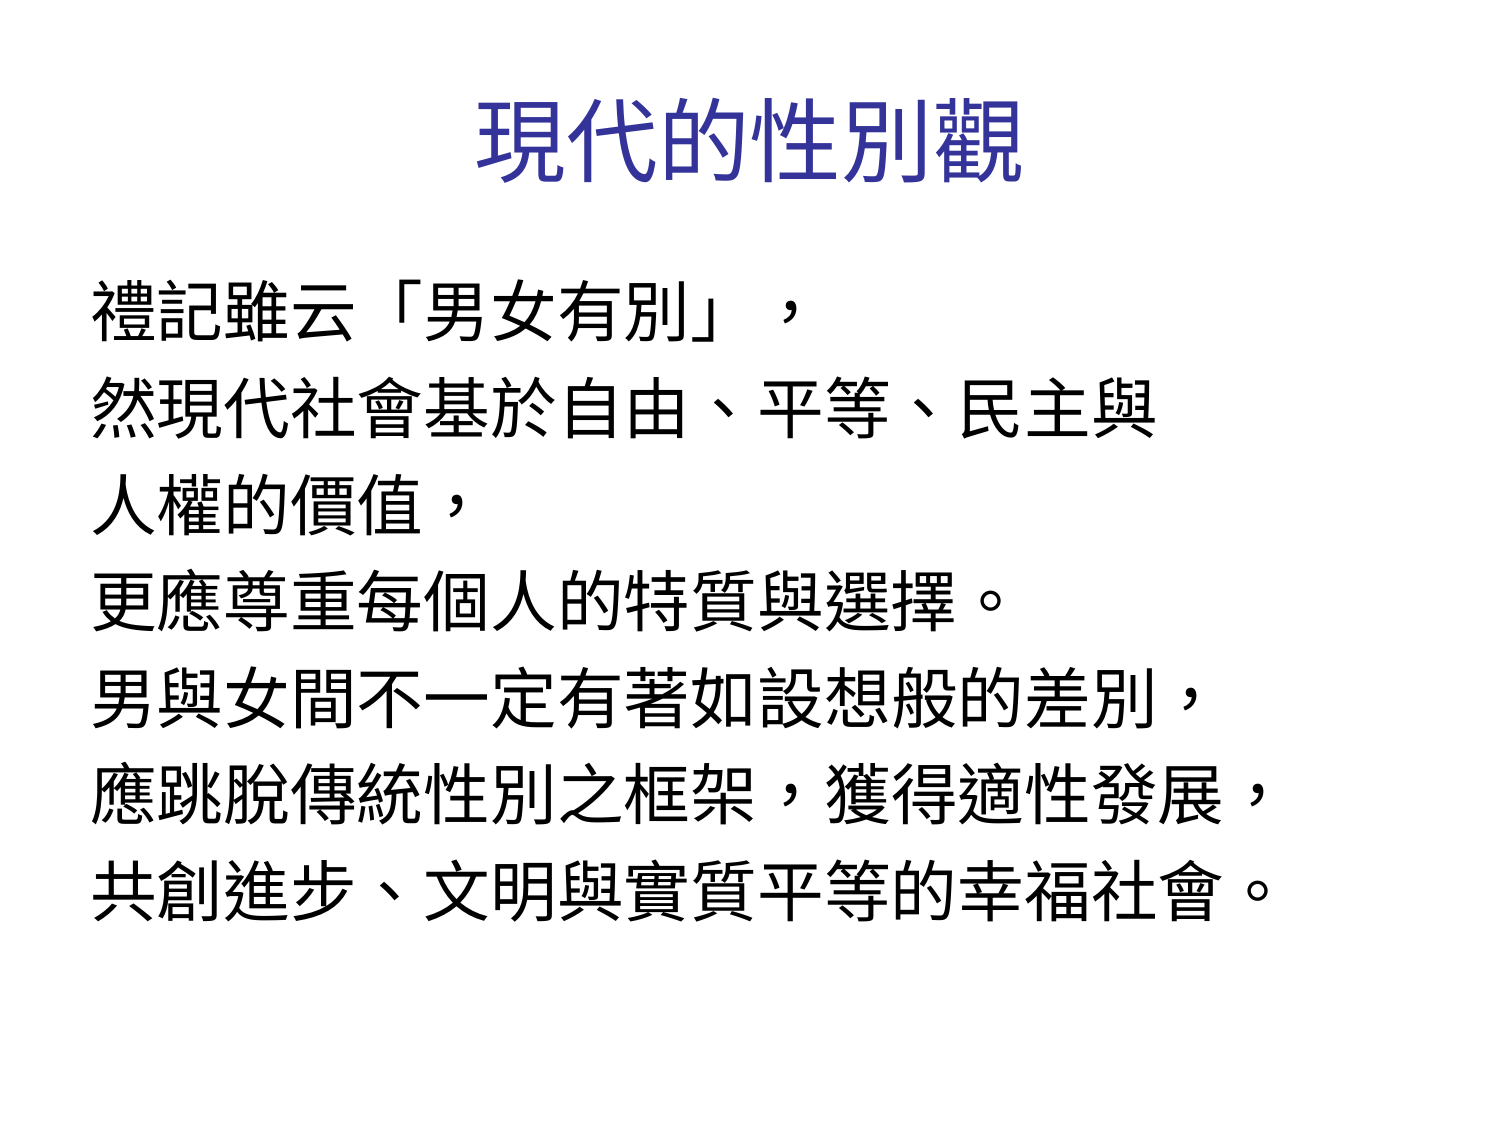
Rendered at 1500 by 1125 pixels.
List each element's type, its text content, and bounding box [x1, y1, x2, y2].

list 禮記雖云「男女有別」， 然現代社會基於自由、平等、民主與 人權的價值， 更應尊重每個人的特質與選擇。 男與女間不一定有著如設想般的差別， 應跳脫傳統性別之框架，獲得適性發展， 共創進步、文明與實質平等的幸福社會。 [75, 262, 1426, 1006]
title 現代的性別觀 [75, 45, 1426, 233]
